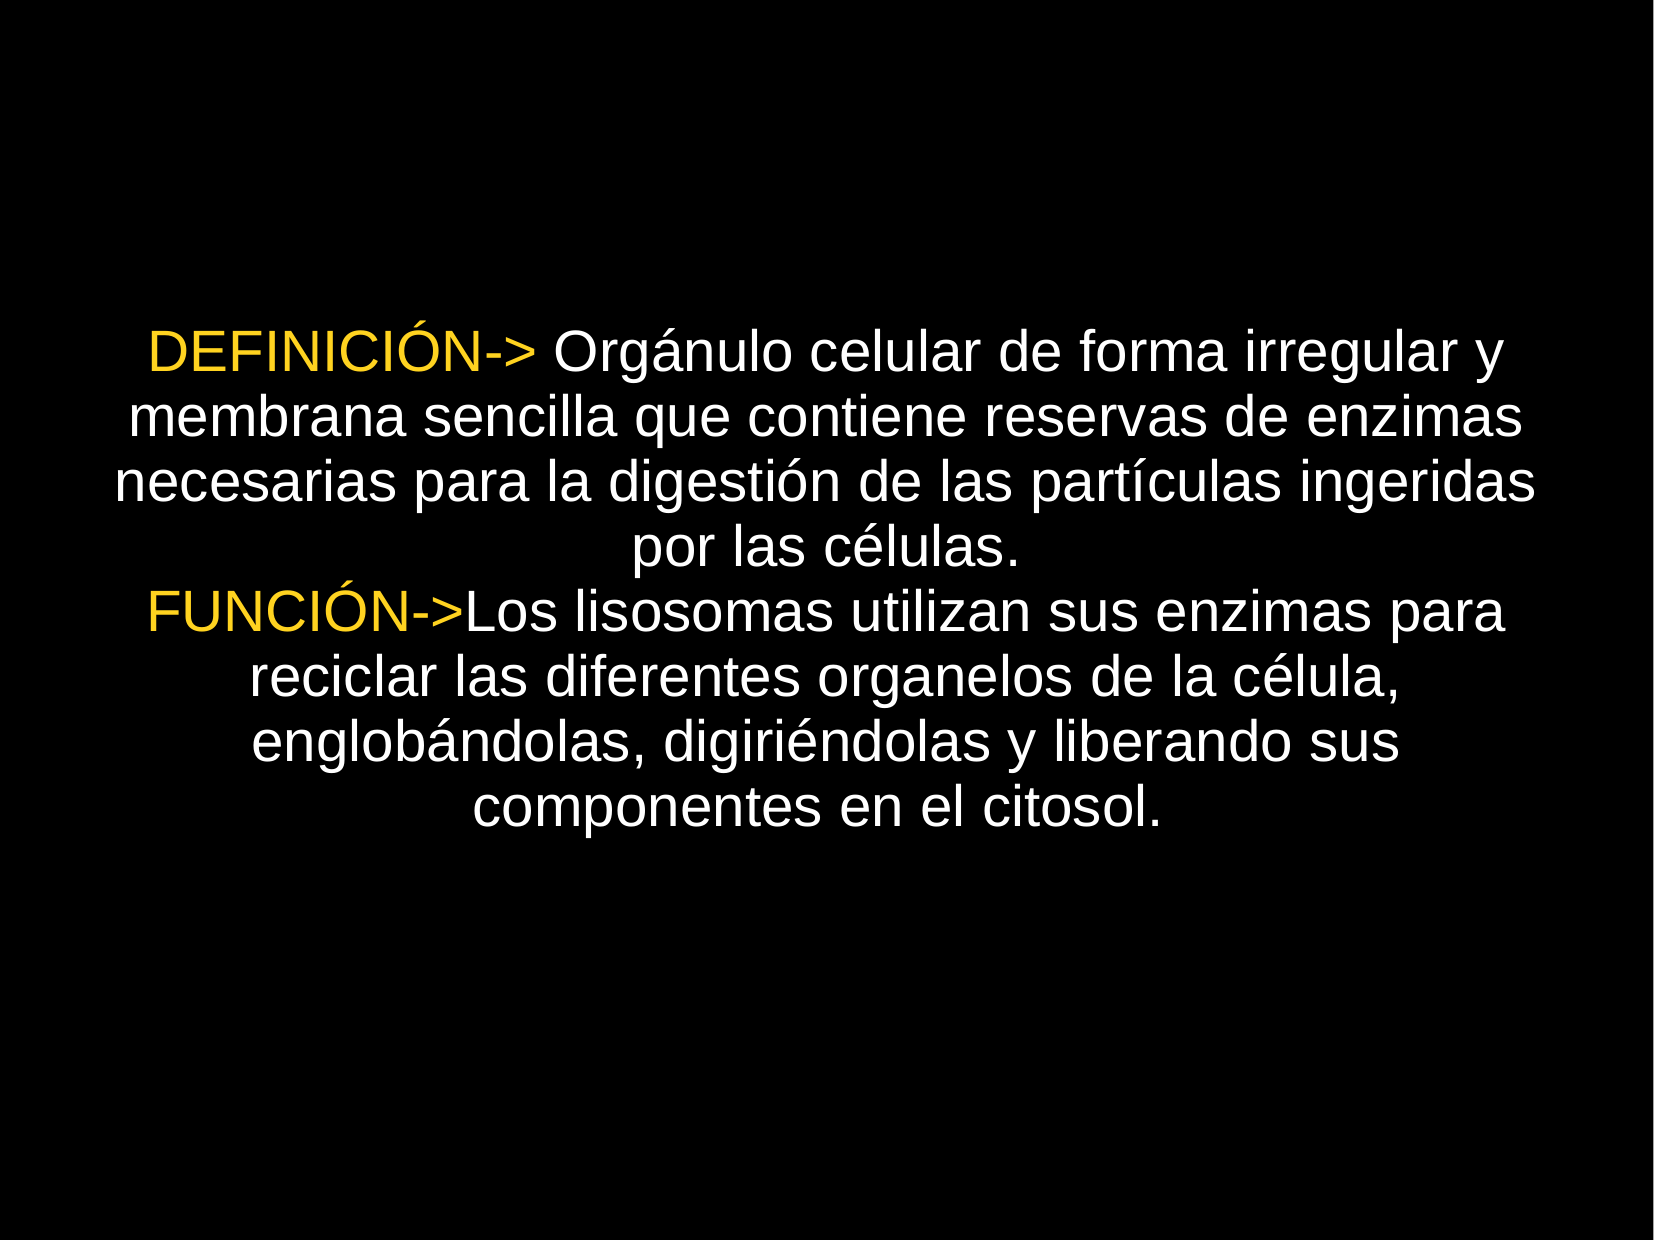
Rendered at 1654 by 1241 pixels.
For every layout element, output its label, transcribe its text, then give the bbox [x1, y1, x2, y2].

subtitle DEFINICIÓN-> Orgánulo celular de forma irregular y membrana sencilla que contiene reservas de enzimas necesarias para la digestión de las partículas ingeridas por las células. FUNCIÓN->Los lisosomas utilizan sus enzimas para reciclar las diferentes organelos de la célula, englobándolas, digiriéndolas y liberando sus componentes en el citosol. [82, 49, 1571, 1109]
